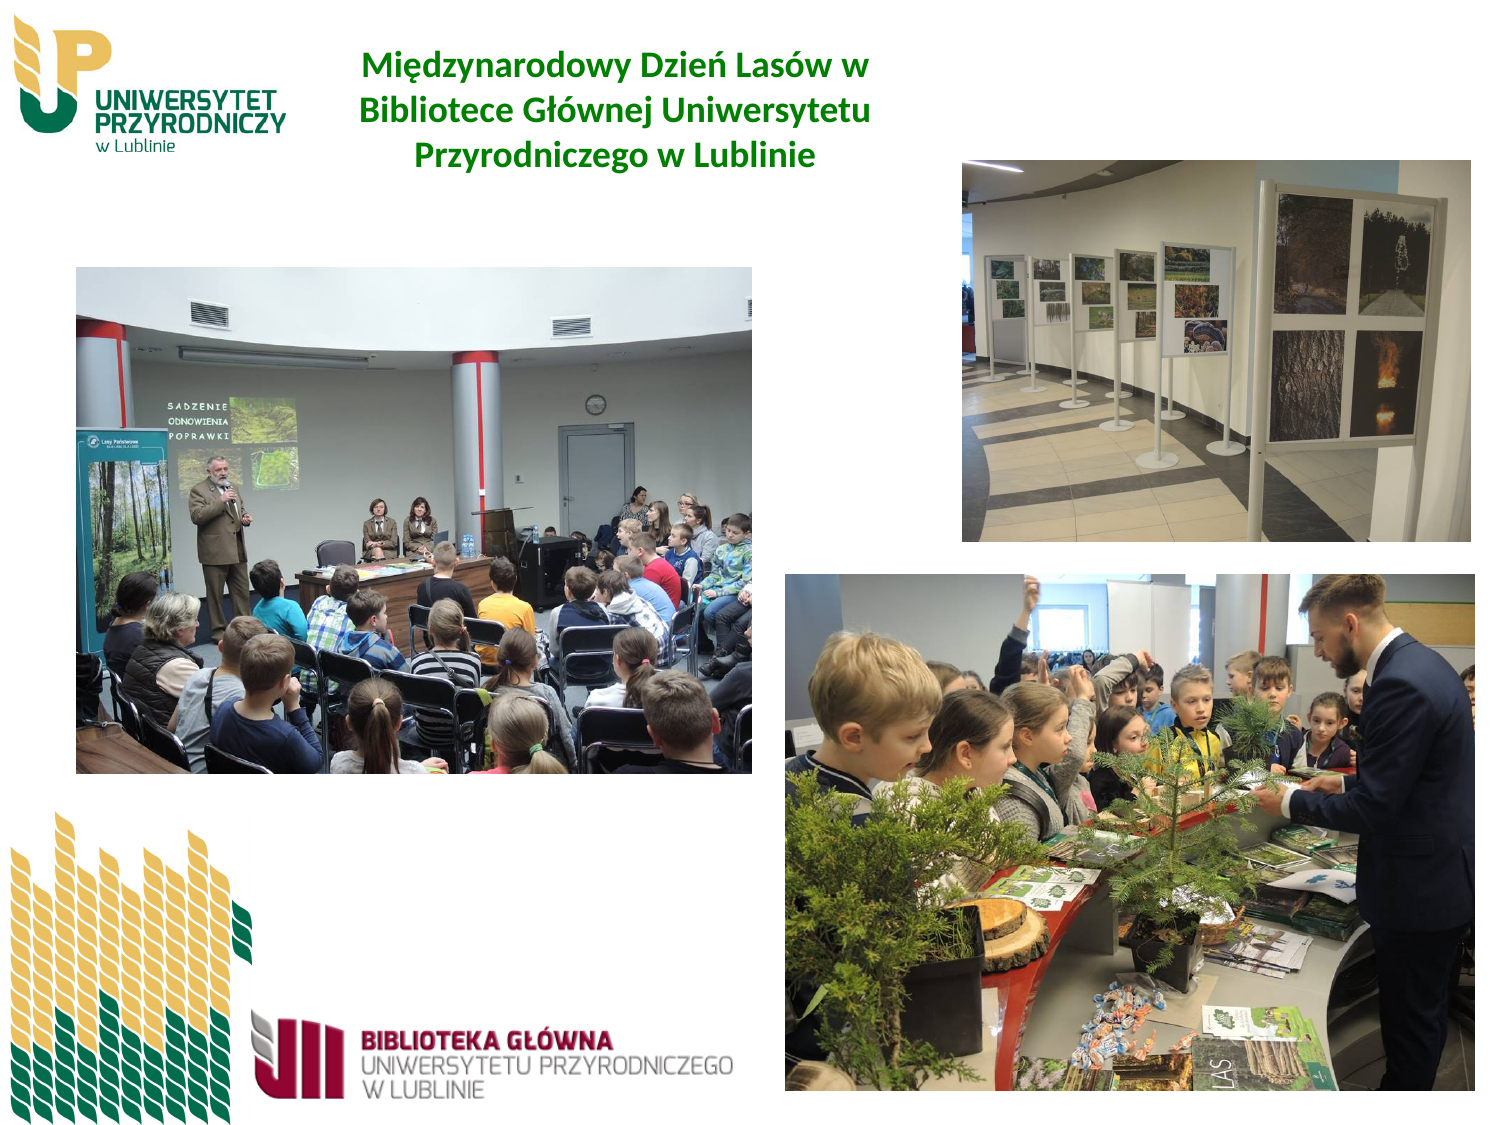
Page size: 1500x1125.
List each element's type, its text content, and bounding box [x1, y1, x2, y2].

picture [76, 267, 752, 774]
text_box Międzynarodowy Dzień Lasów w Bibliotece Głównej Uniwersytetu Przyrodniczego w Lublinie [290, 32, 941, 183]
picture [9, 811, 739, 1125]
picture [14, 0, 1045, 152]
picture [785, 574, 1475, 1091]
picture [962, 160, 1471, 542]
